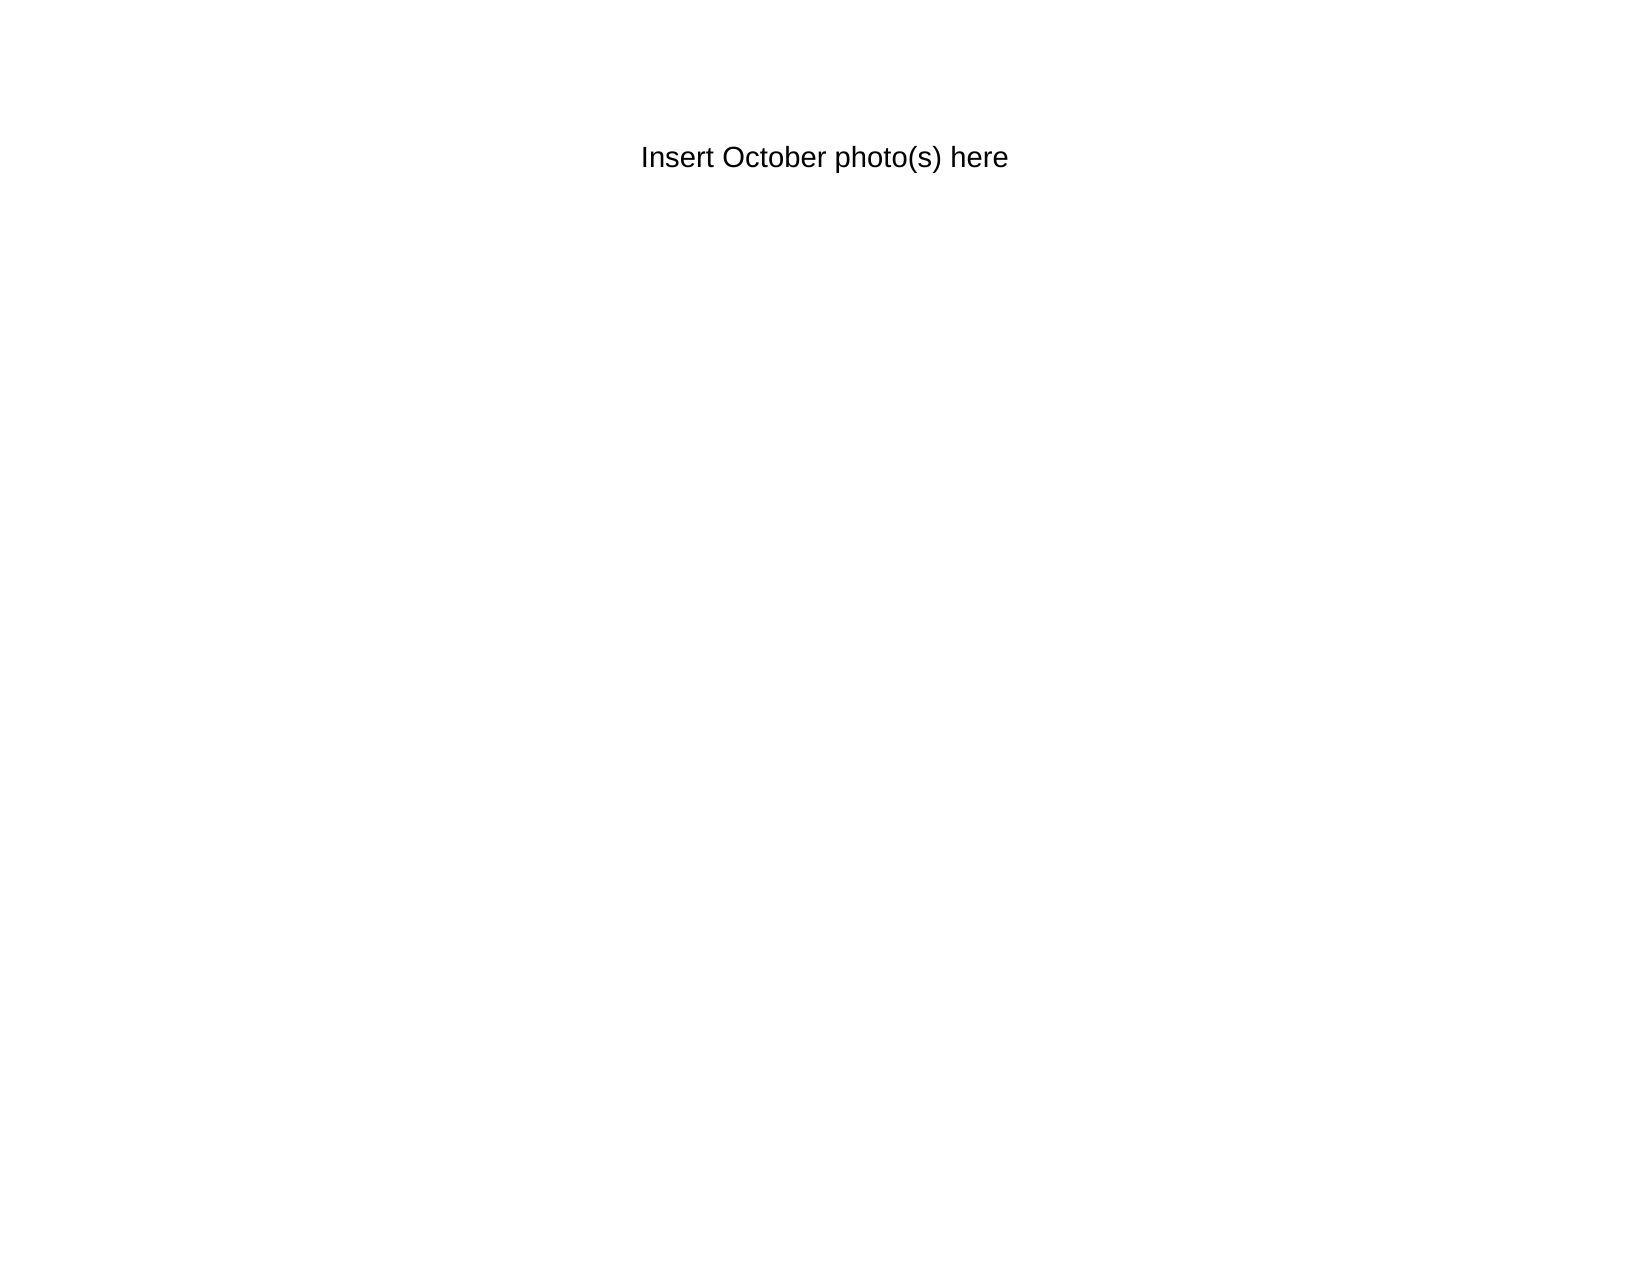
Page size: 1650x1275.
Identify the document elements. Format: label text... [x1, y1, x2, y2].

title Insert October photo(s) here [82, 50, 1568, 264]
